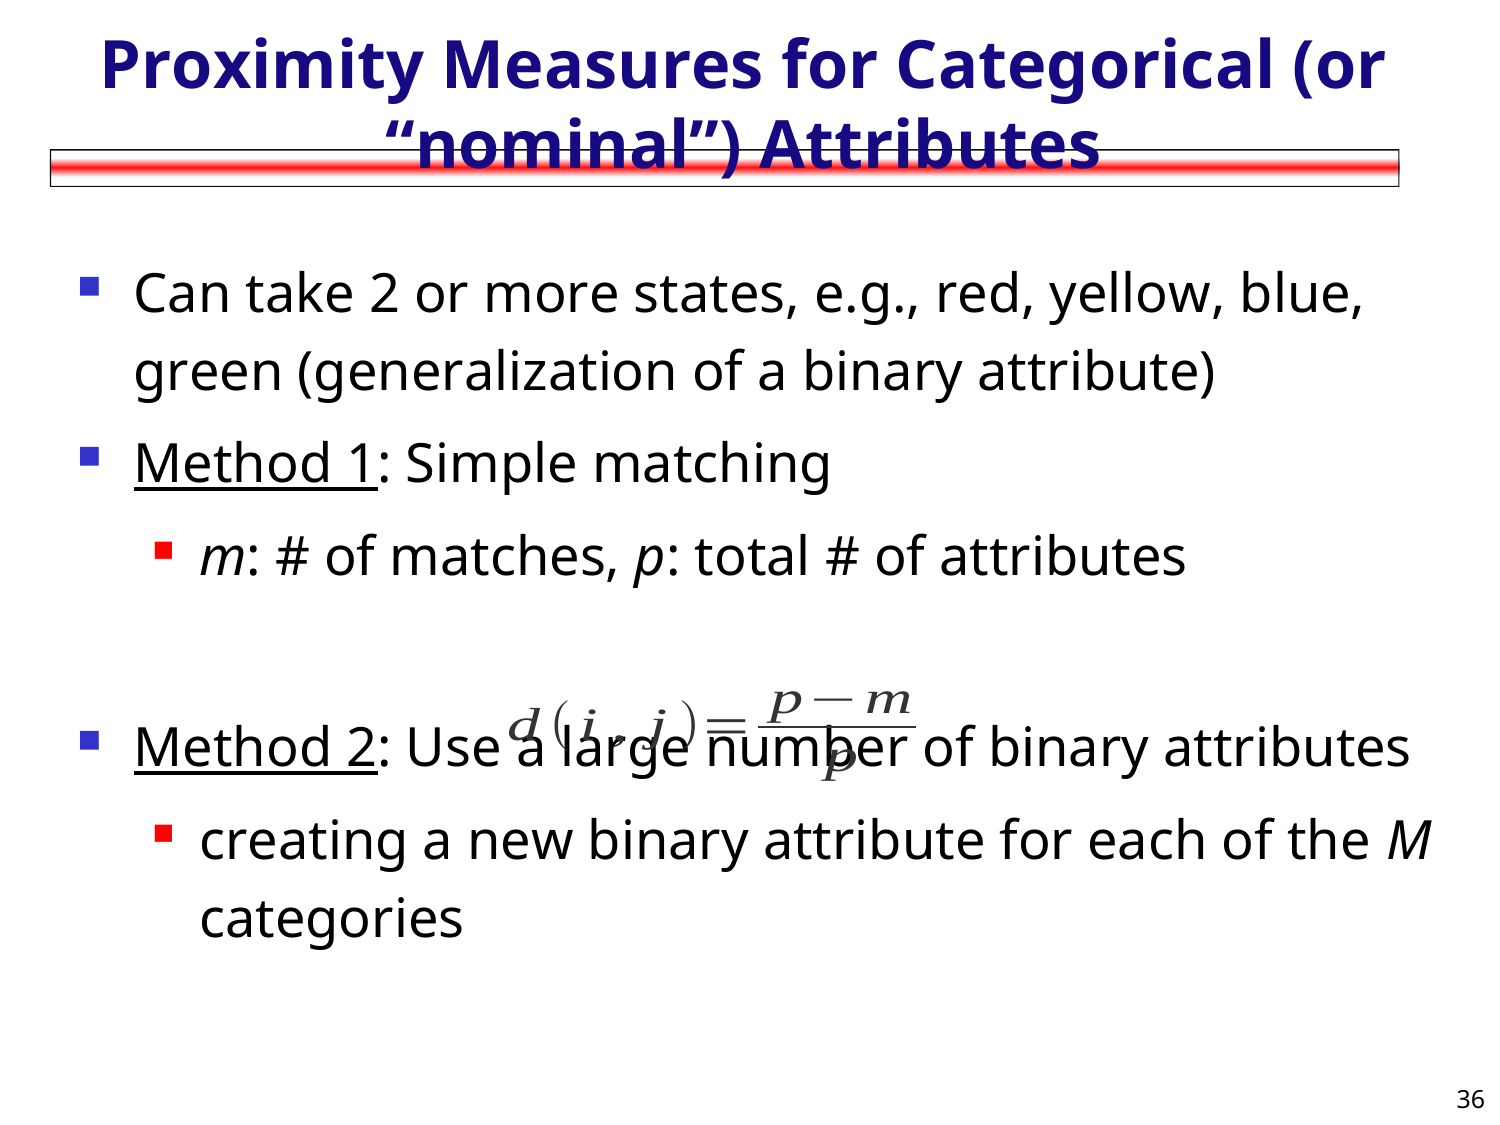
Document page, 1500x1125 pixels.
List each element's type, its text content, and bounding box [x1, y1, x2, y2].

title Proximity Measures for Categorical (or “nominal”) Attributes [24, 14, 1463, 190]
list Can take 2 or more states, e.g., red, yellow, blue, green (generalization of a binary attribute) Method 1: Simple matching m: # of matches, p: total # of attributes Method 2: Use a large number of binary attributes creating a new binary attribute for each of the M categories [62, 237, 1450, 1098]
chart [494, 672, 933, 782]
text_box <number> [1187, 1062, 1500, 1125]
